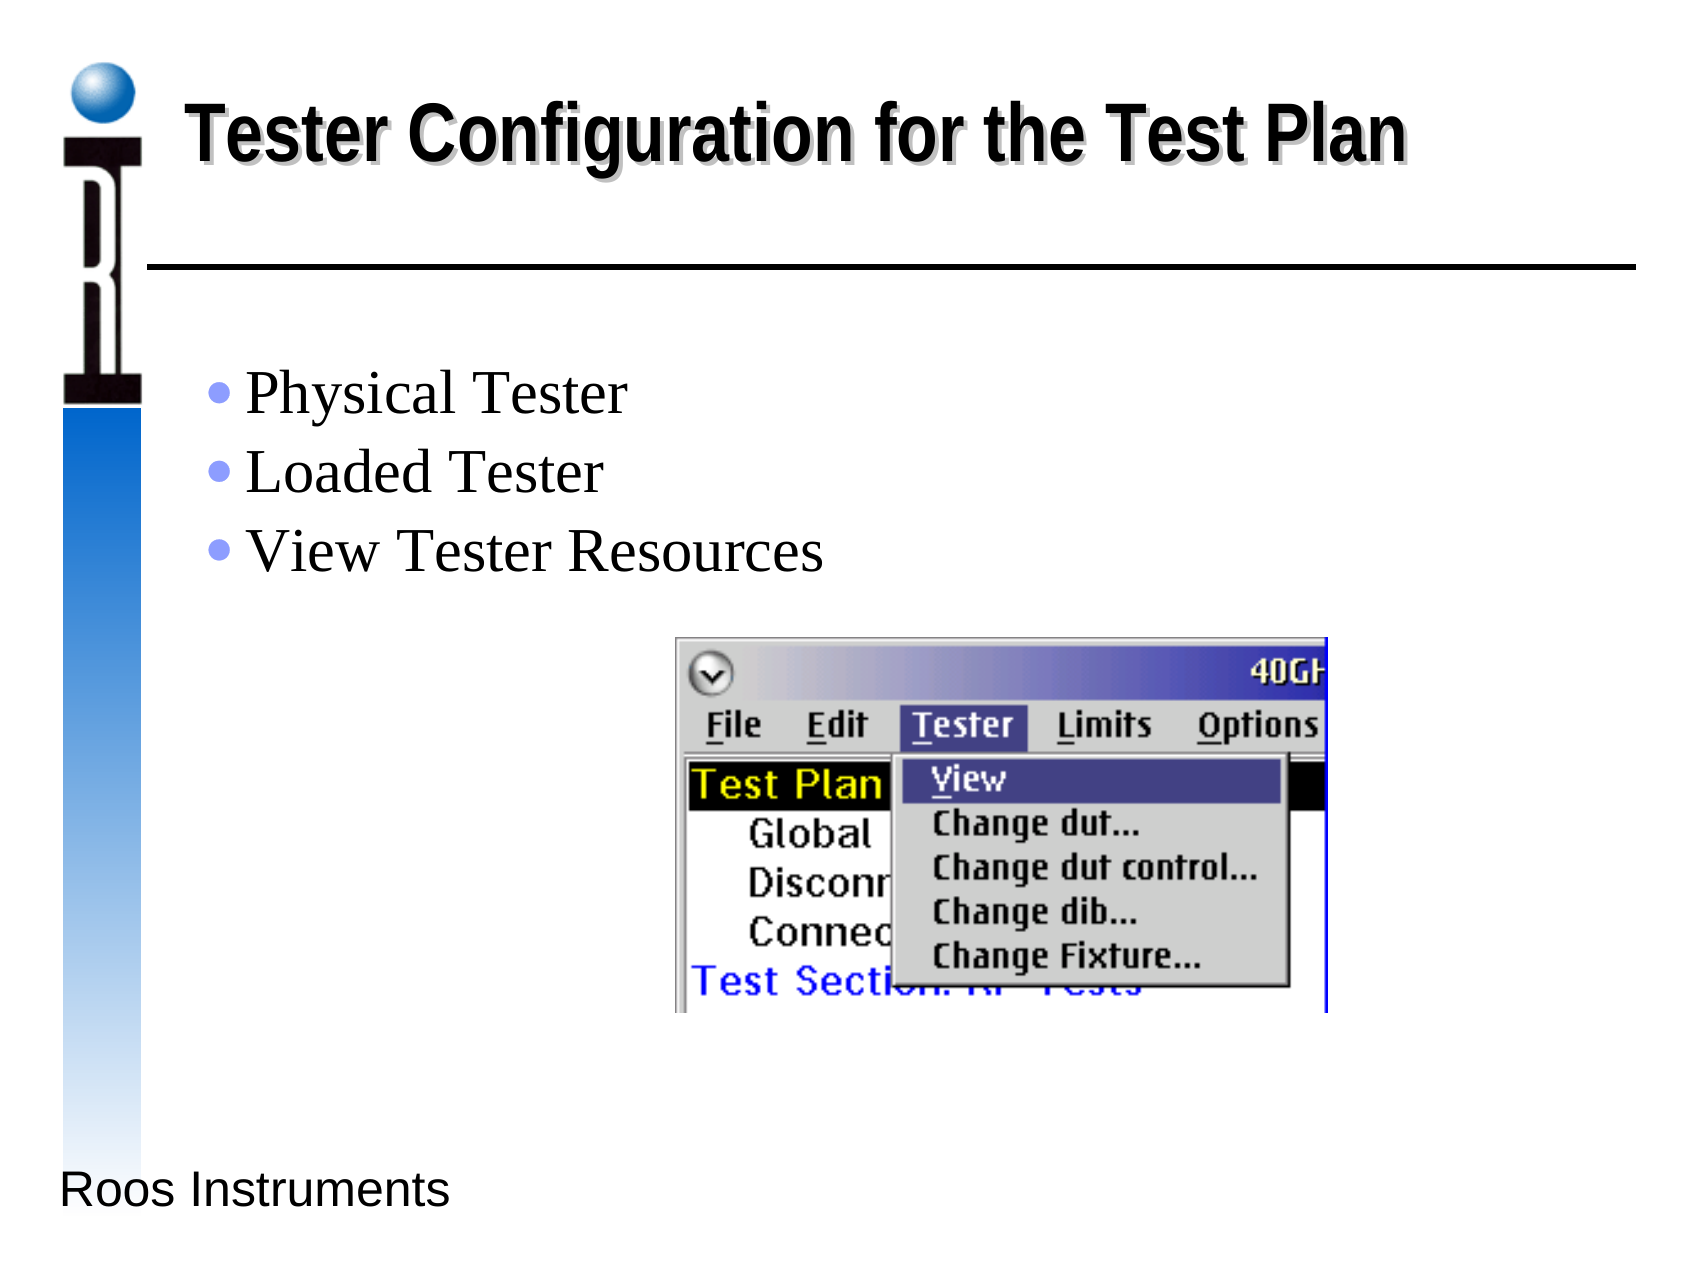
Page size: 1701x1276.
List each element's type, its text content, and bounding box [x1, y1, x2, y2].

text_box Physical Tester Loaded Tester View Tester Resources [192, 358, 1550, 818]
picture [59, 58, 147, 411]
text_box Tester Configuration for the Test Plan [184, 92, 1539, 274]
picture [675, 637, 1328, 1013]
